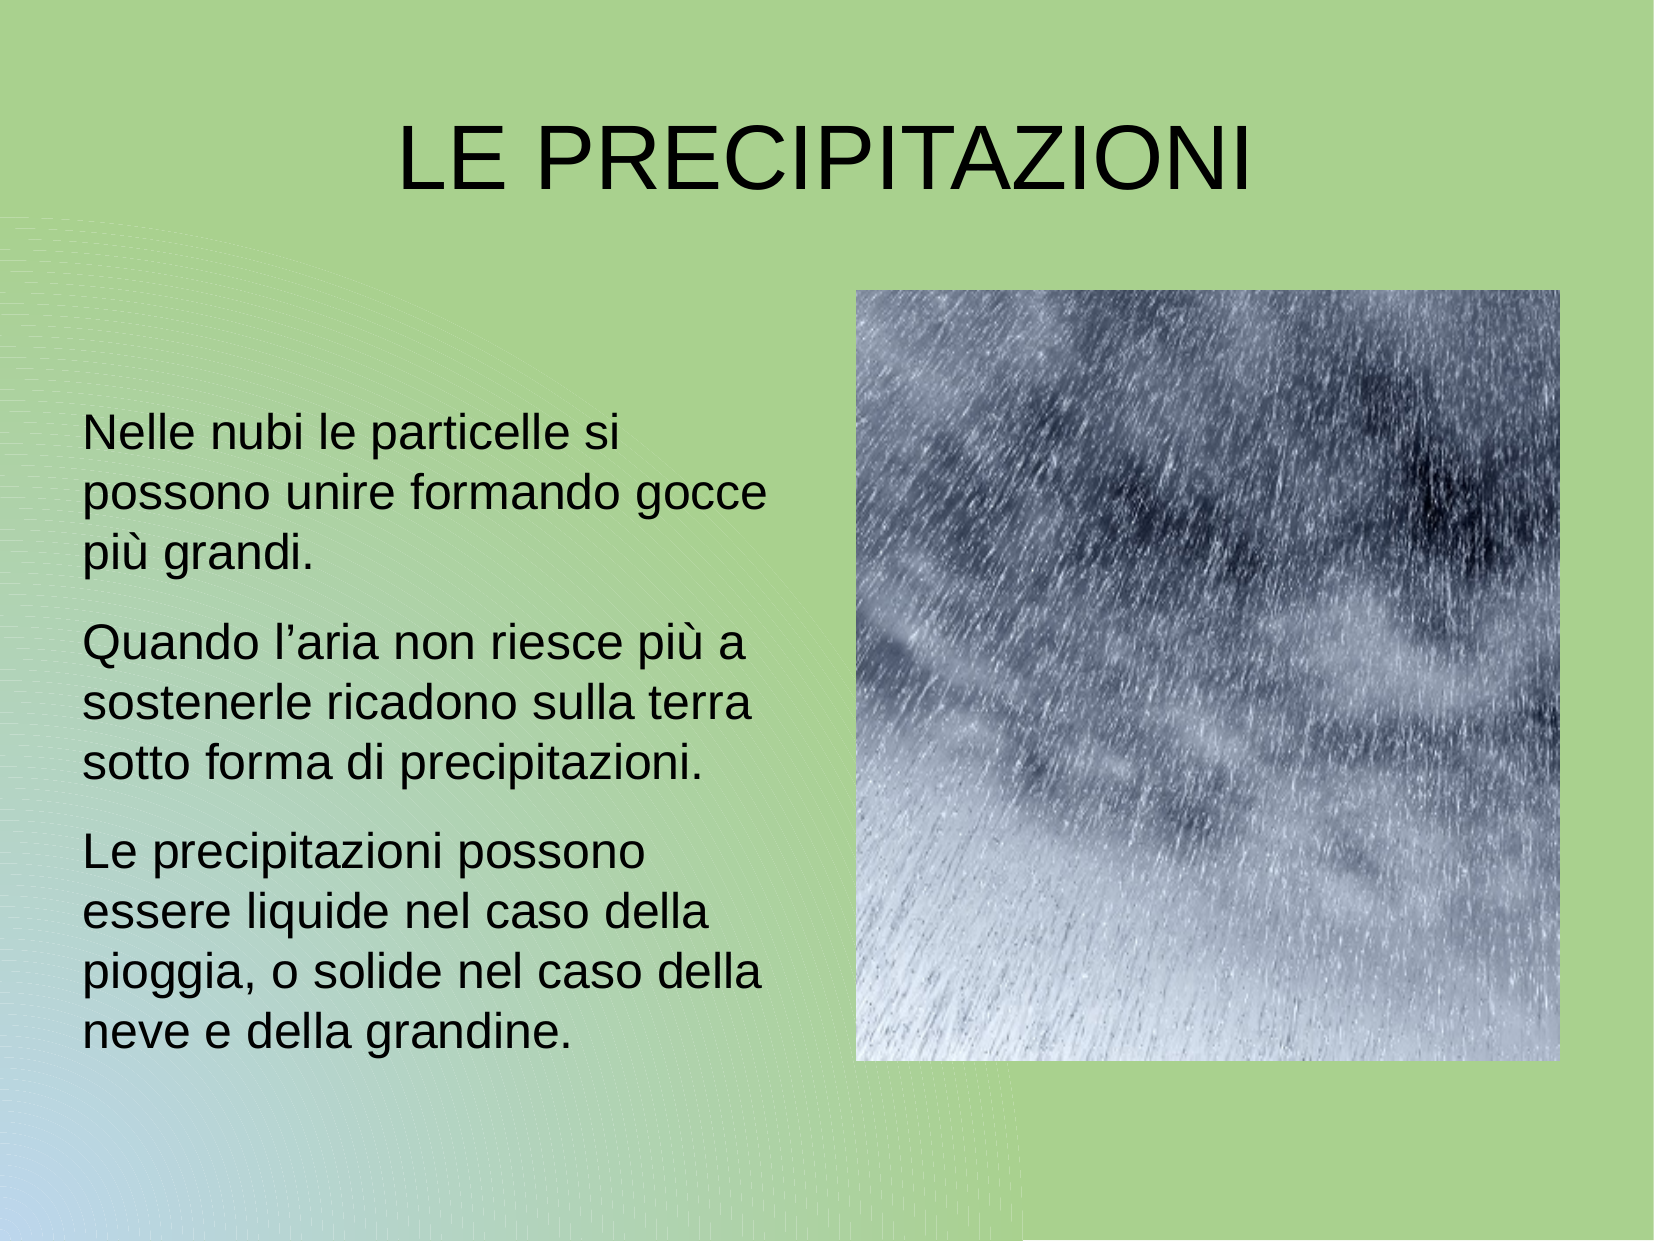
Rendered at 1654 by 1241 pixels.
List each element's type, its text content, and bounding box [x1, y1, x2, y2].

list Nelle nubi le particelle si possono unire formando gocce più grandi. Quando l’aria non riesce più a sostenerle ricadono sulla terra sotto forma di precipitazioni. Le precipitazioni possono essere liquide nel caso della pioggia, o solide nel caso della neve e della grandine. [82, 290, 809, 1109]
title LE PRECIPITAZIONI [82, 49, 1571, 257]
picture [856, 290, 1560, 1062]
